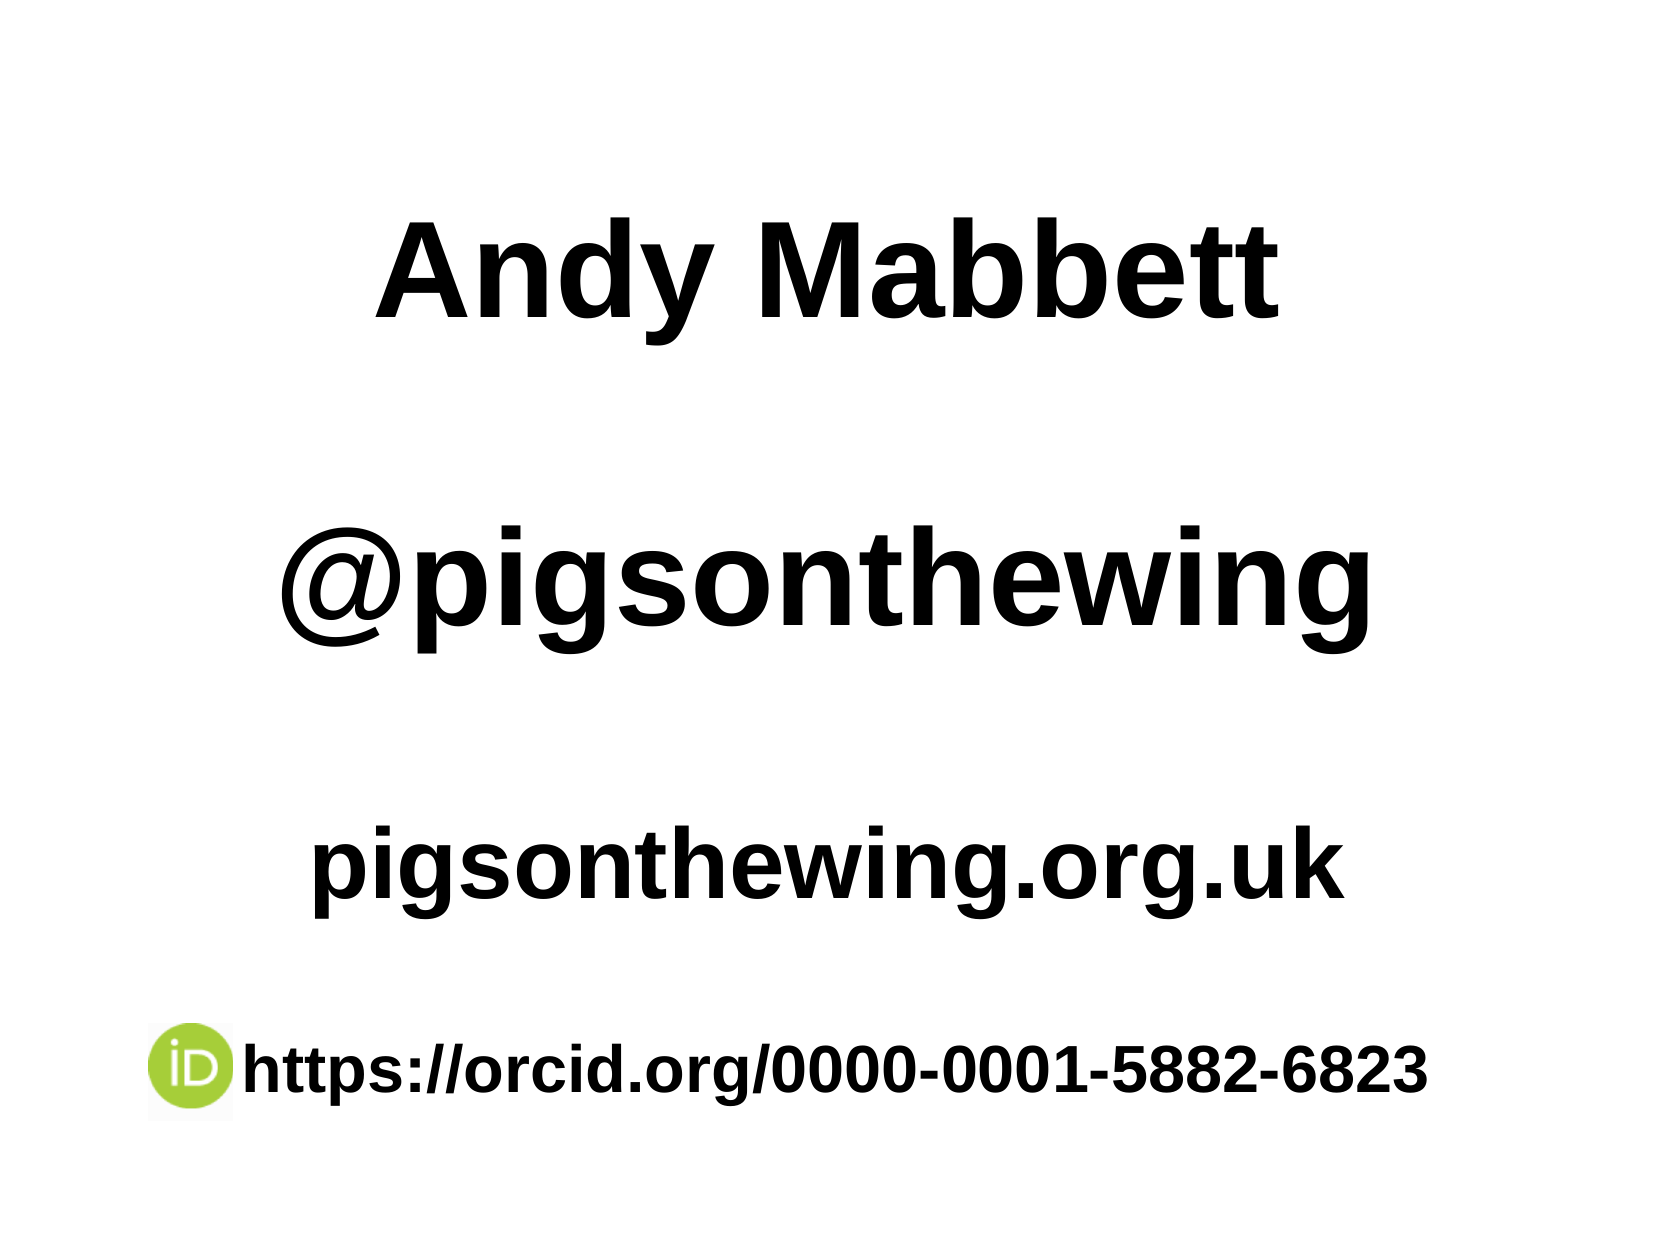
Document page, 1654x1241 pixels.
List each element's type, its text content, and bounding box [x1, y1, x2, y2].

subtitle Andy Mabbett @pigsonthewing pigsonthewing.org.uk https://orcid.org/0000-0001-5882-6823 [82, 193, 1571, 1107]
picture [148, 1023, 233, 1121]
